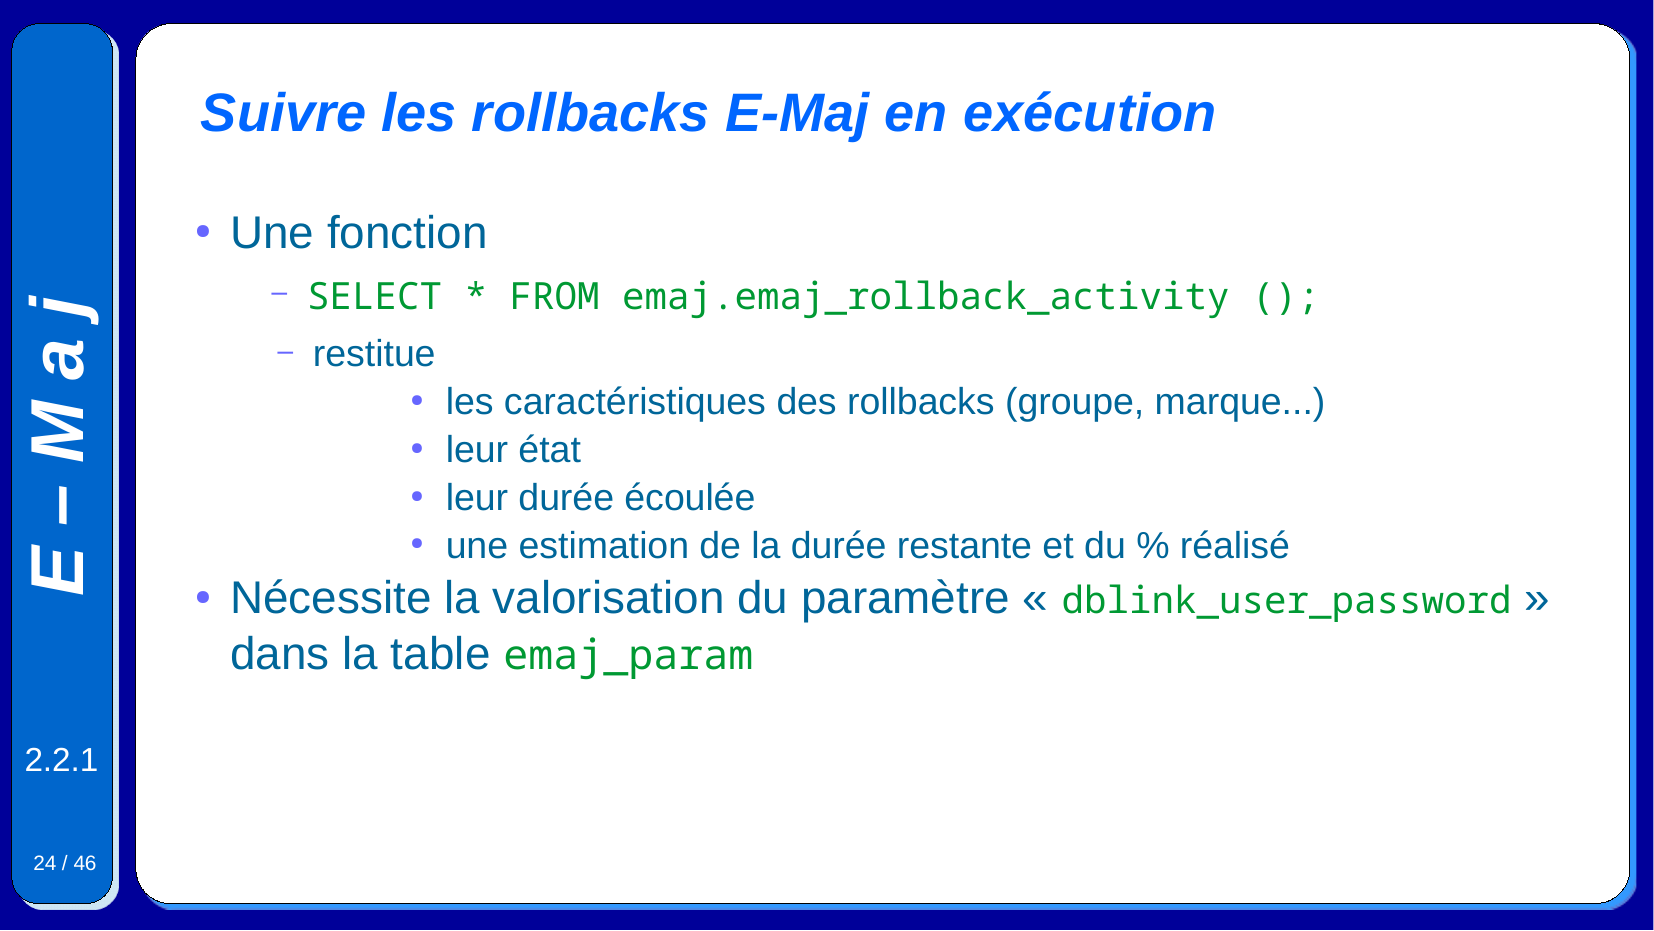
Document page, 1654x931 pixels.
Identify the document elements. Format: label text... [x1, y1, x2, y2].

title Suivre les rollbacks E-Maj en exécution [200, 34, 1575, 191]
list Une fonction SELECT * FROM emaj.emaj_rollback_activity (); restitue les caractéristiques des rollbacks (groupe, marque...) leur état leur durée écoulée une estimation de la durée restante et du % réalisé Nécessite la valorisation du paramètre « dblink_user_password » dans la table emaj_param [177, 206, 1587, 827]
